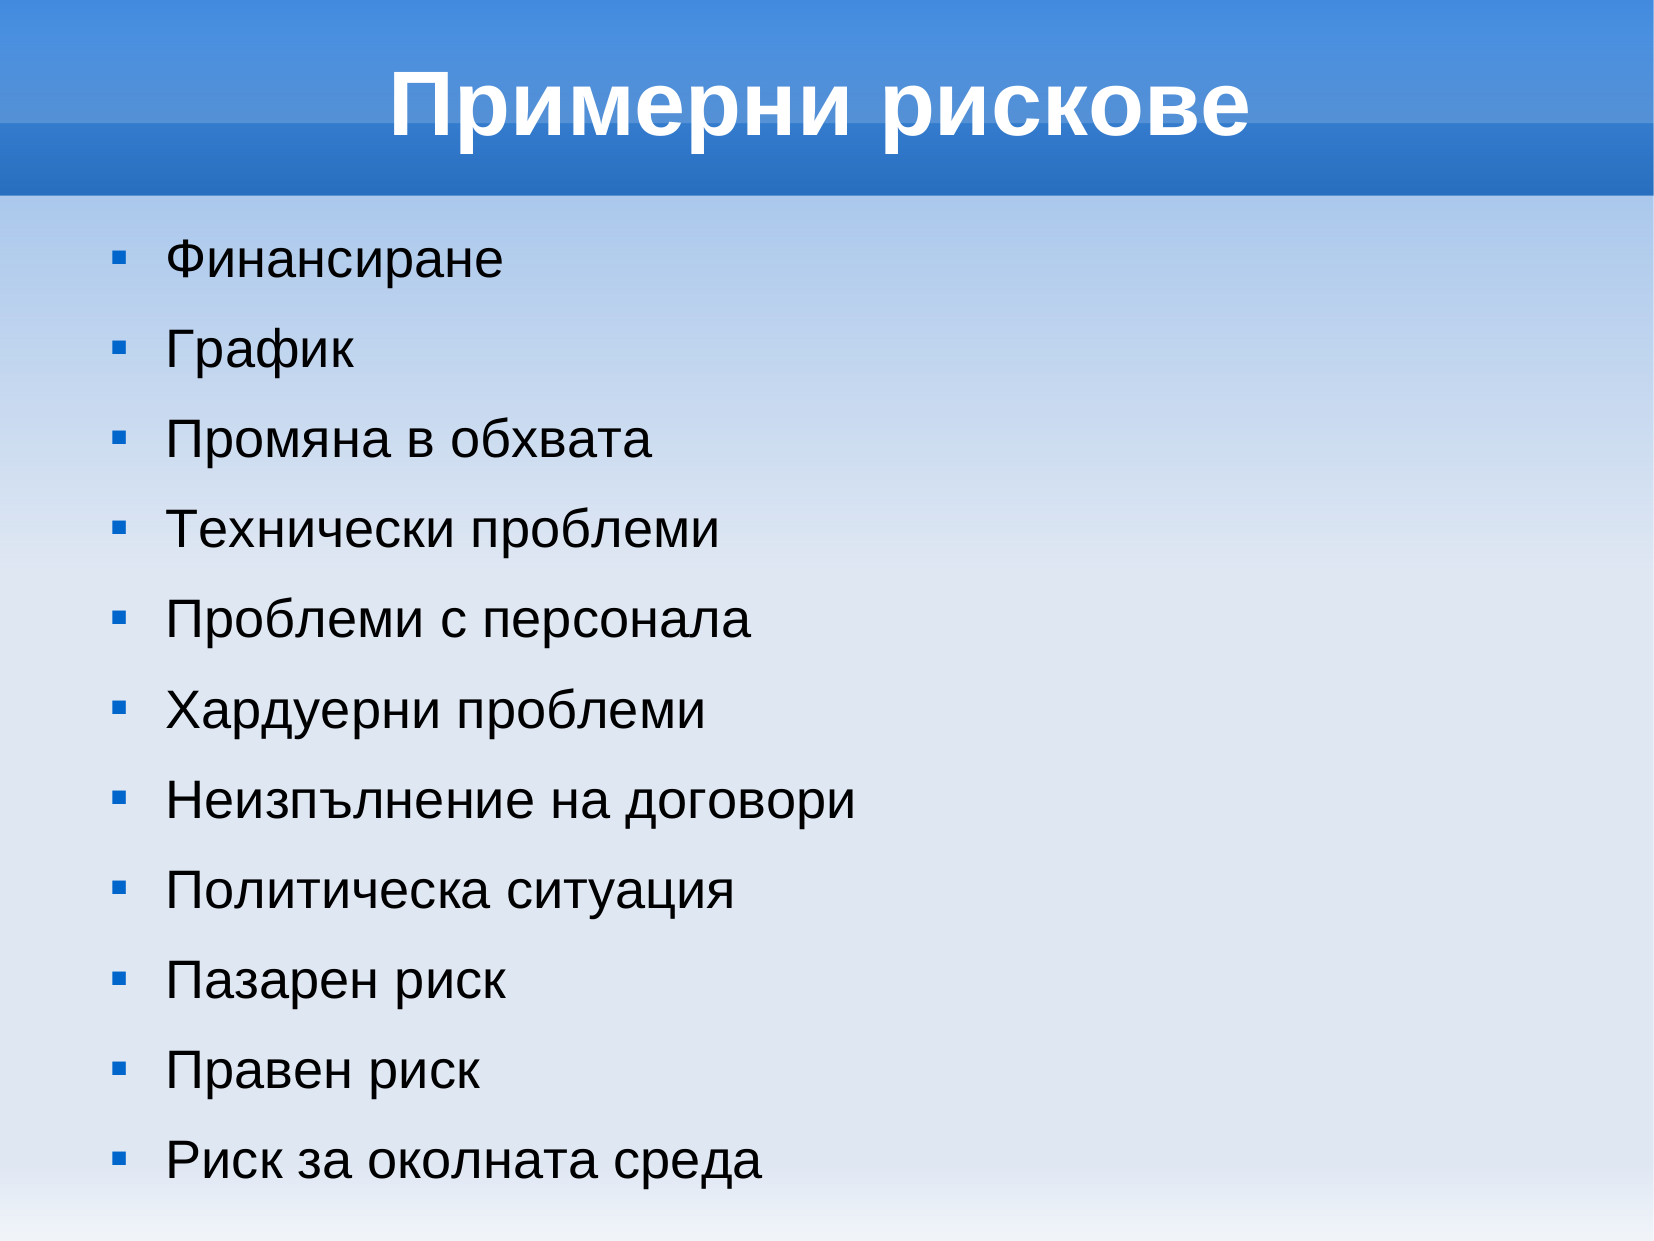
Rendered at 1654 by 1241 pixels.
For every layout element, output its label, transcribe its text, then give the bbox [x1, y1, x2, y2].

picture [0, 0, 1654, 1241]
title Примерни рискове [76, 0, 1565, 208]
list Финансиране График Промяна в обхвата Технически проблеми Проблеми с персонала Хардуерни проблеми Неизпълнение на договори Политическа ситуация Пазарен риск Правен риск Риск за околната среда [94, 228, 1583, 1190]
